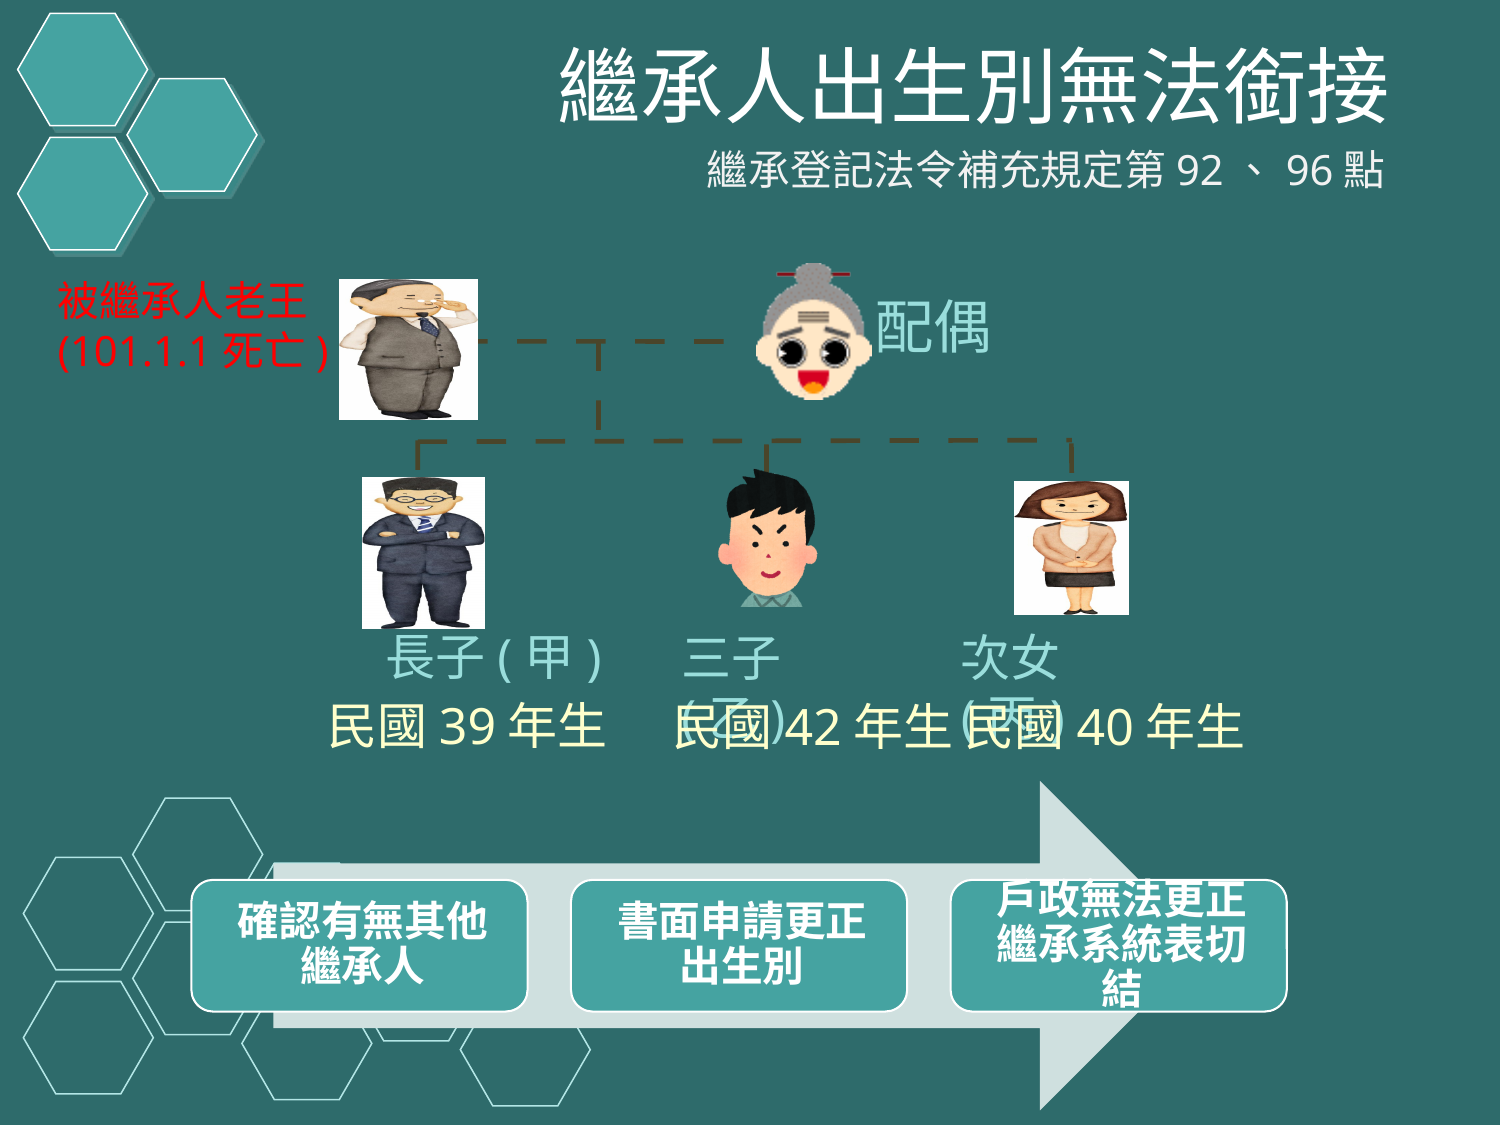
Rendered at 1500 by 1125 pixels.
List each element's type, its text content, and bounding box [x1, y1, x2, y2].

text_box 三子(乙) [666, 618, 906, 685]
picture [339, 279, 478, 420]
text_box [273, 780, 1139, 1111]
text_box 民國39年生 [306, 684, 630, 765]
text_box 配偶 [872, 282, 1029, 368]
picture [1014, 481, 1129, 615]
text_box 民國40年生 [976, 685, 1268, 766]
title 繼承人出生別無法銜接 [277, 19, 1406, 149]
picture [702, 465, 839, 607]
text_box 被繼承人老王 (101.1.1死亡) [42, 267, 347, 383]
picture [756, 263, 872, 400]
picture [362, 477, 485, 629]
text_box 確認有無其他繼承人 [191, 879, 528, 1012]
text_box 民國42年生 [652, 685, 976, 766]
text_box 書面申請更正出生別 [570, 879, 908, 1012]
text_box 戶政無法更正 繼承系統表切結 [950, 879, 1287, 1012]
text_box 次女(丙) [945, 618, 1176, 685]
text_box 民國40年生 [976, 709, 1002, 717]
text_box 繼承登記法令補充規定第92、96點 [490, 134, 1406, 205]
text_box 長子(甲) [365, 615, 630, 684]
